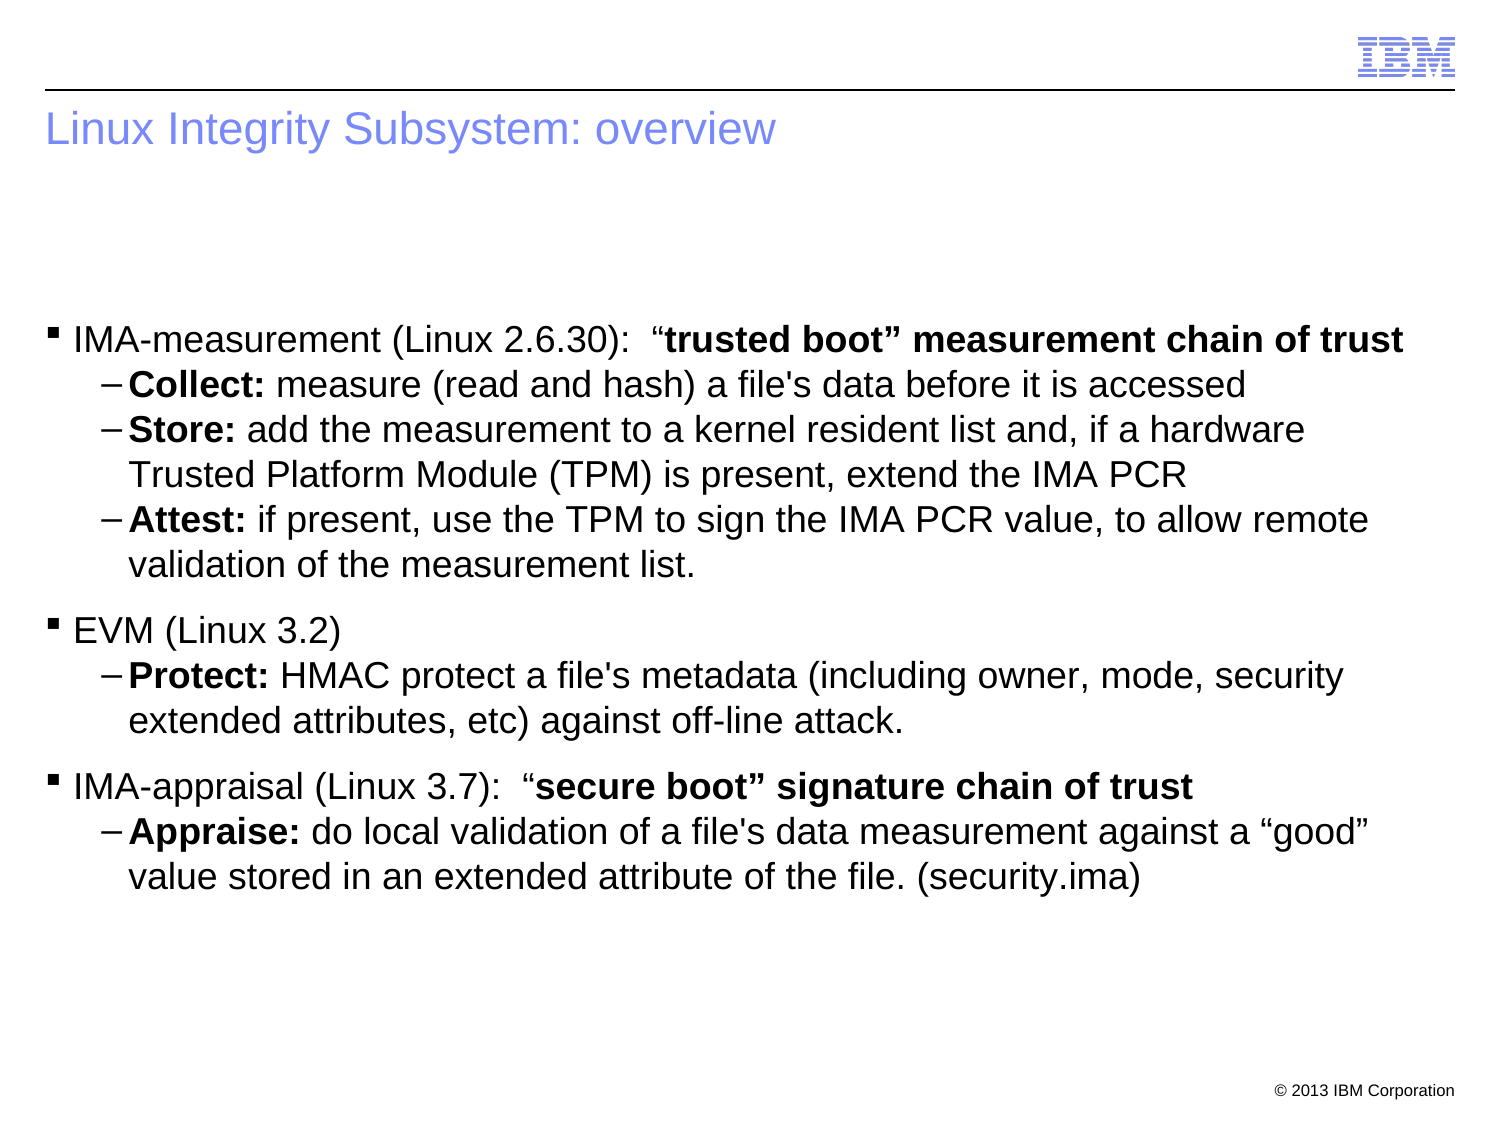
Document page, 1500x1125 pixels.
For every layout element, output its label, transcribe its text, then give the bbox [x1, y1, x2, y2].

list IMA-measurement (Linux 2.6.30): “trusted boot” measurement chain of trust Collect: measure (read and hash) a file's data before it is accessed Store: add the measurement to a kernel resident list and, if a hardware Trusted Platform Module (TPM) is present, extend the IMA PCR Attest: if present, use the TPM to sign the IMA PCR value, to allow remote validation of the measurement list. EVM (Linux 3.2) Protect: HMAC protect a file's metadata (including owner, mode, security extended attributes, etc) against off-line attack. IMA-appraisal (Linux 3.7): “secure boot” signature chain of trust Appraise: do local validation of a file's data measurement against a “good” value stored in an extended attribute of the file. (security.ima) [29, 307, 1455, 1058]
title Linux Integrity Subsystem: overview [29, 97, 1455, 218]
picture [1358, 37, 1455, 77]
